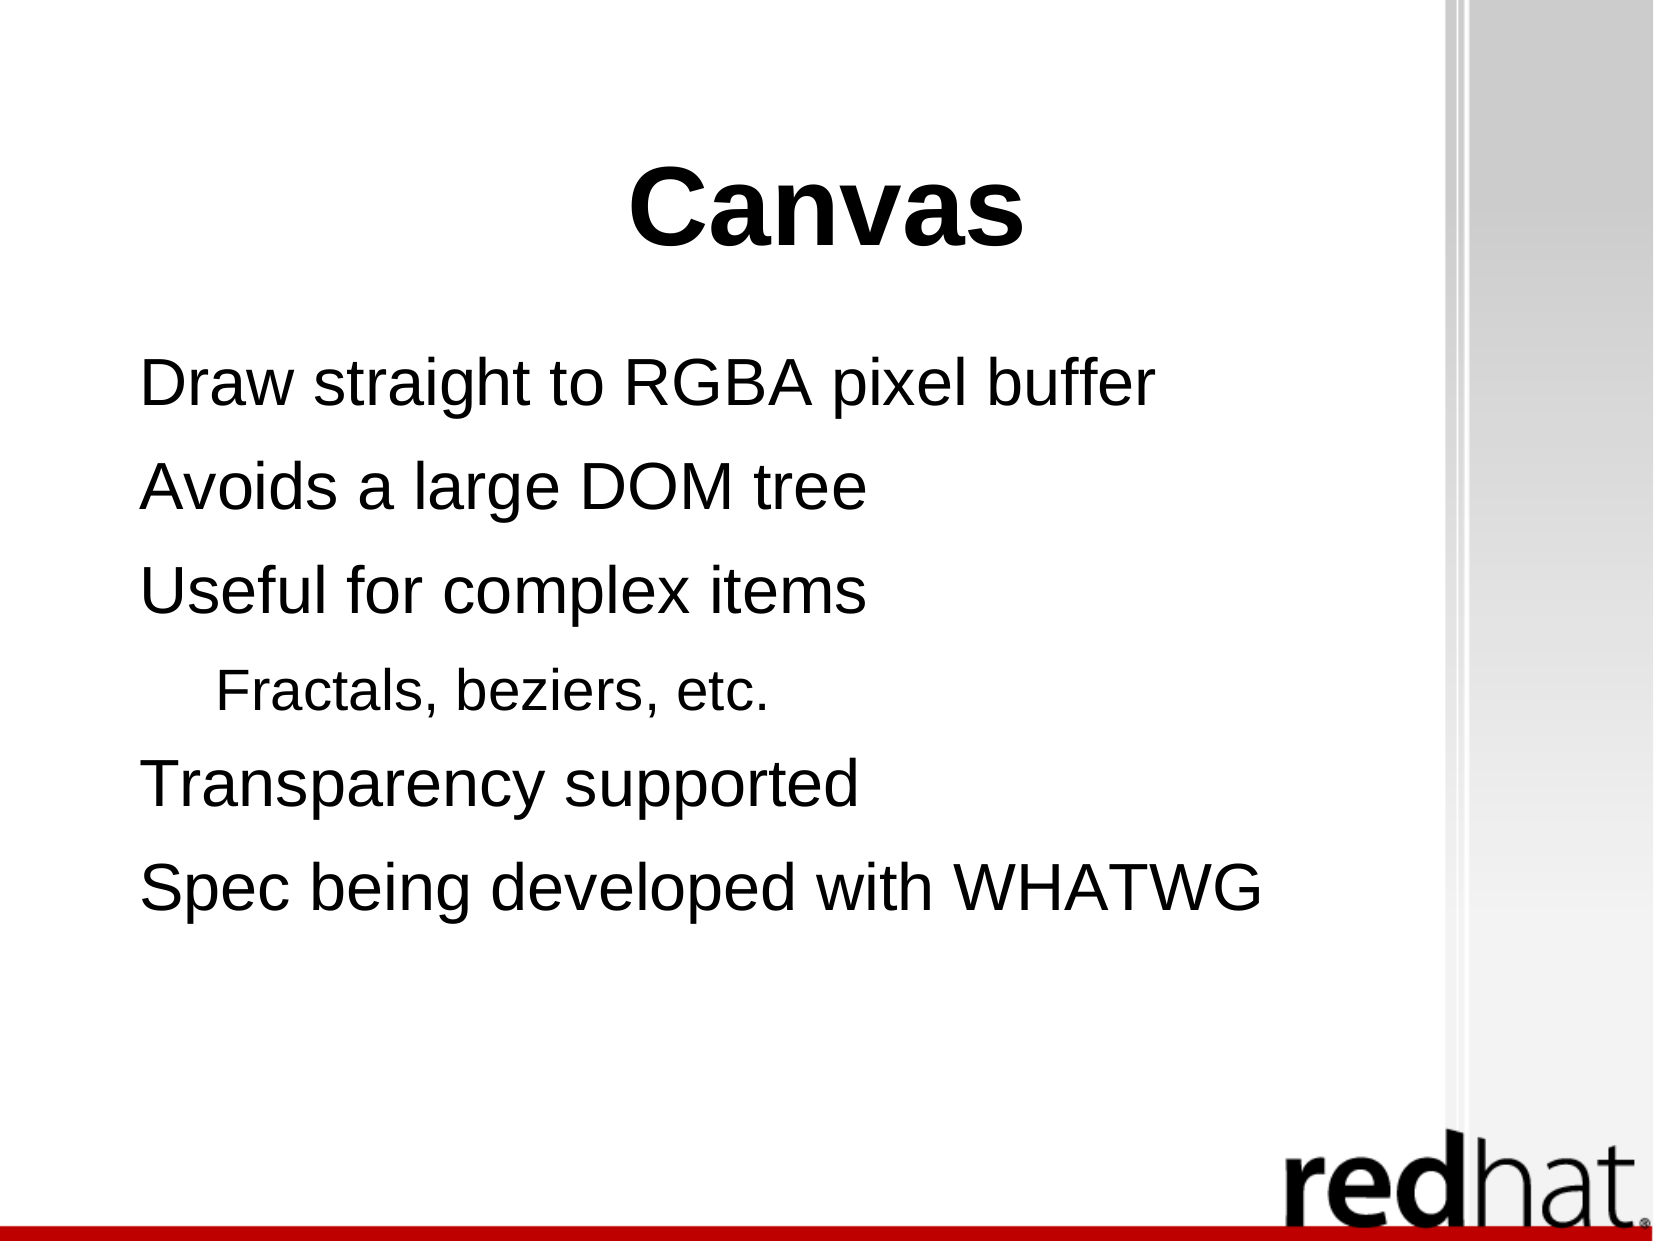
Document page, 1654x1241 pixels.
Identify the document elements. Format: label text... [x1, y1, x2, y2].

title Canvas [121, 102, 1533, 311]
picture [0, 0, 1654, 1241]
list Draw straight to RGBA pixel buffer Avoids a large DOM tree Useful for complex items Fractals, beziers, etc. Transparency supported Spec being developed with WHATWG [121, 344, 1533, 1127]
